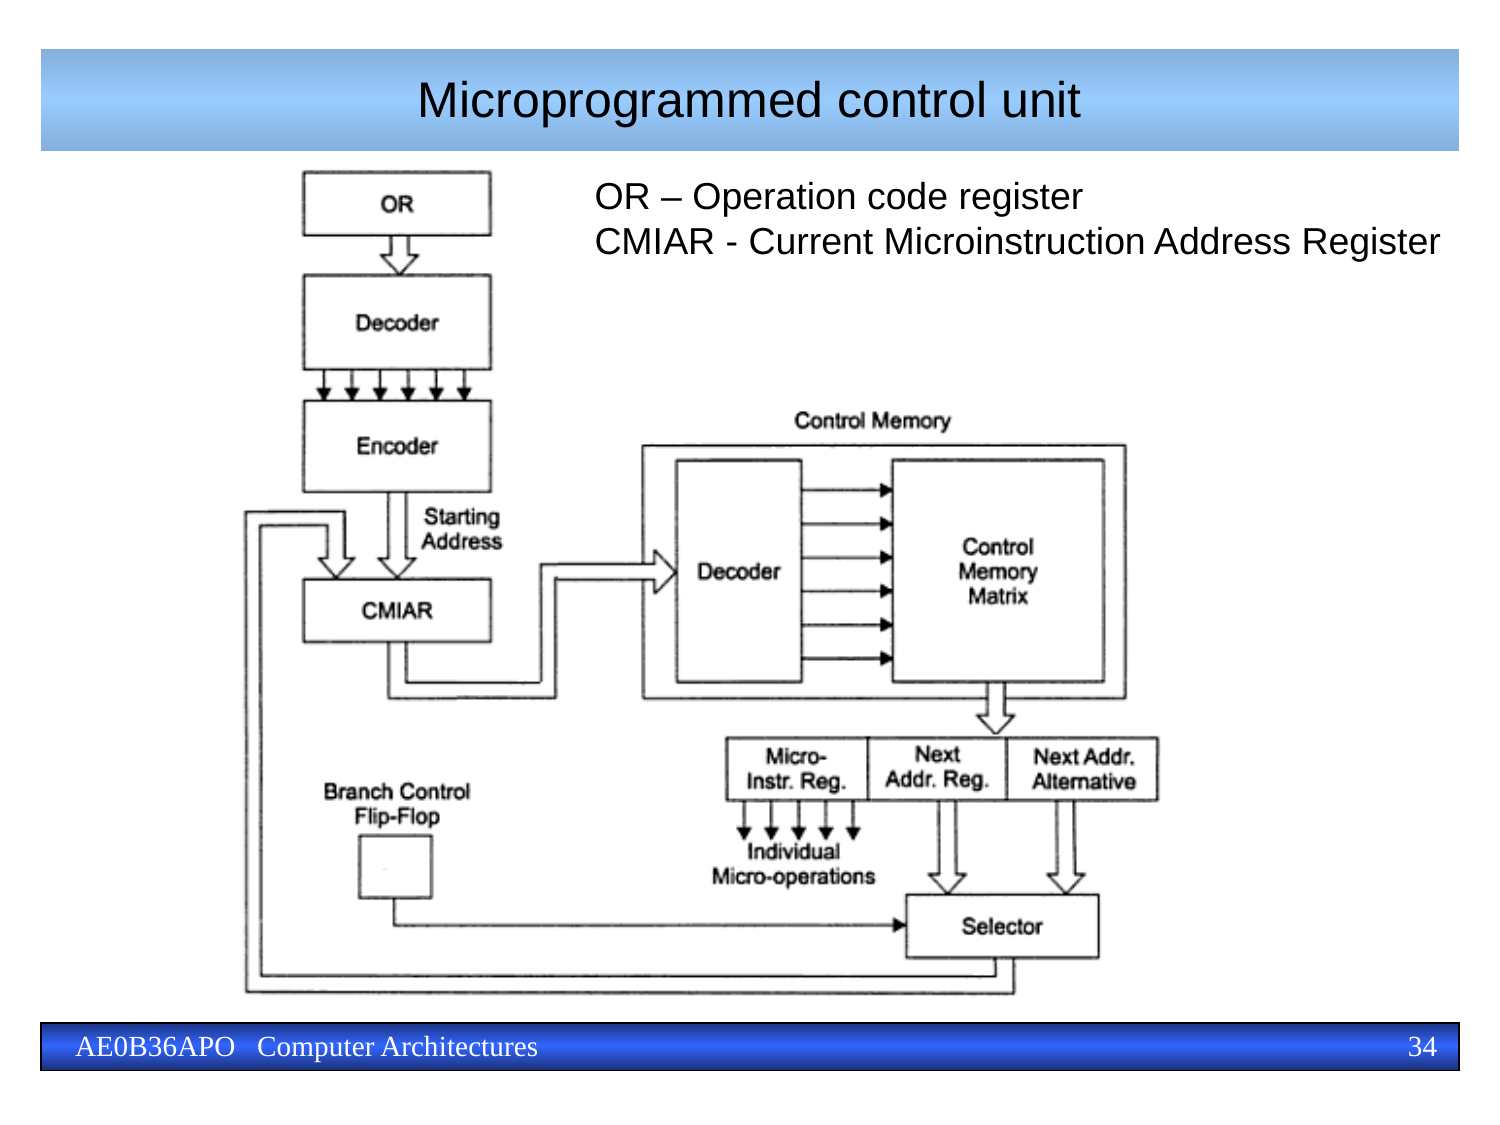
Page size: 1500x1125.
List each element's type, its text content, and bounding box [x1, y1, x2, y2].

picture [234, 163, 1172, 1009]
title Microprogrammed control unit [41, 49, 1459, 151]
text_box OR – Operation code register CMIAR - Current Microinstruction Address Register [579, 164, 1459, 270]
